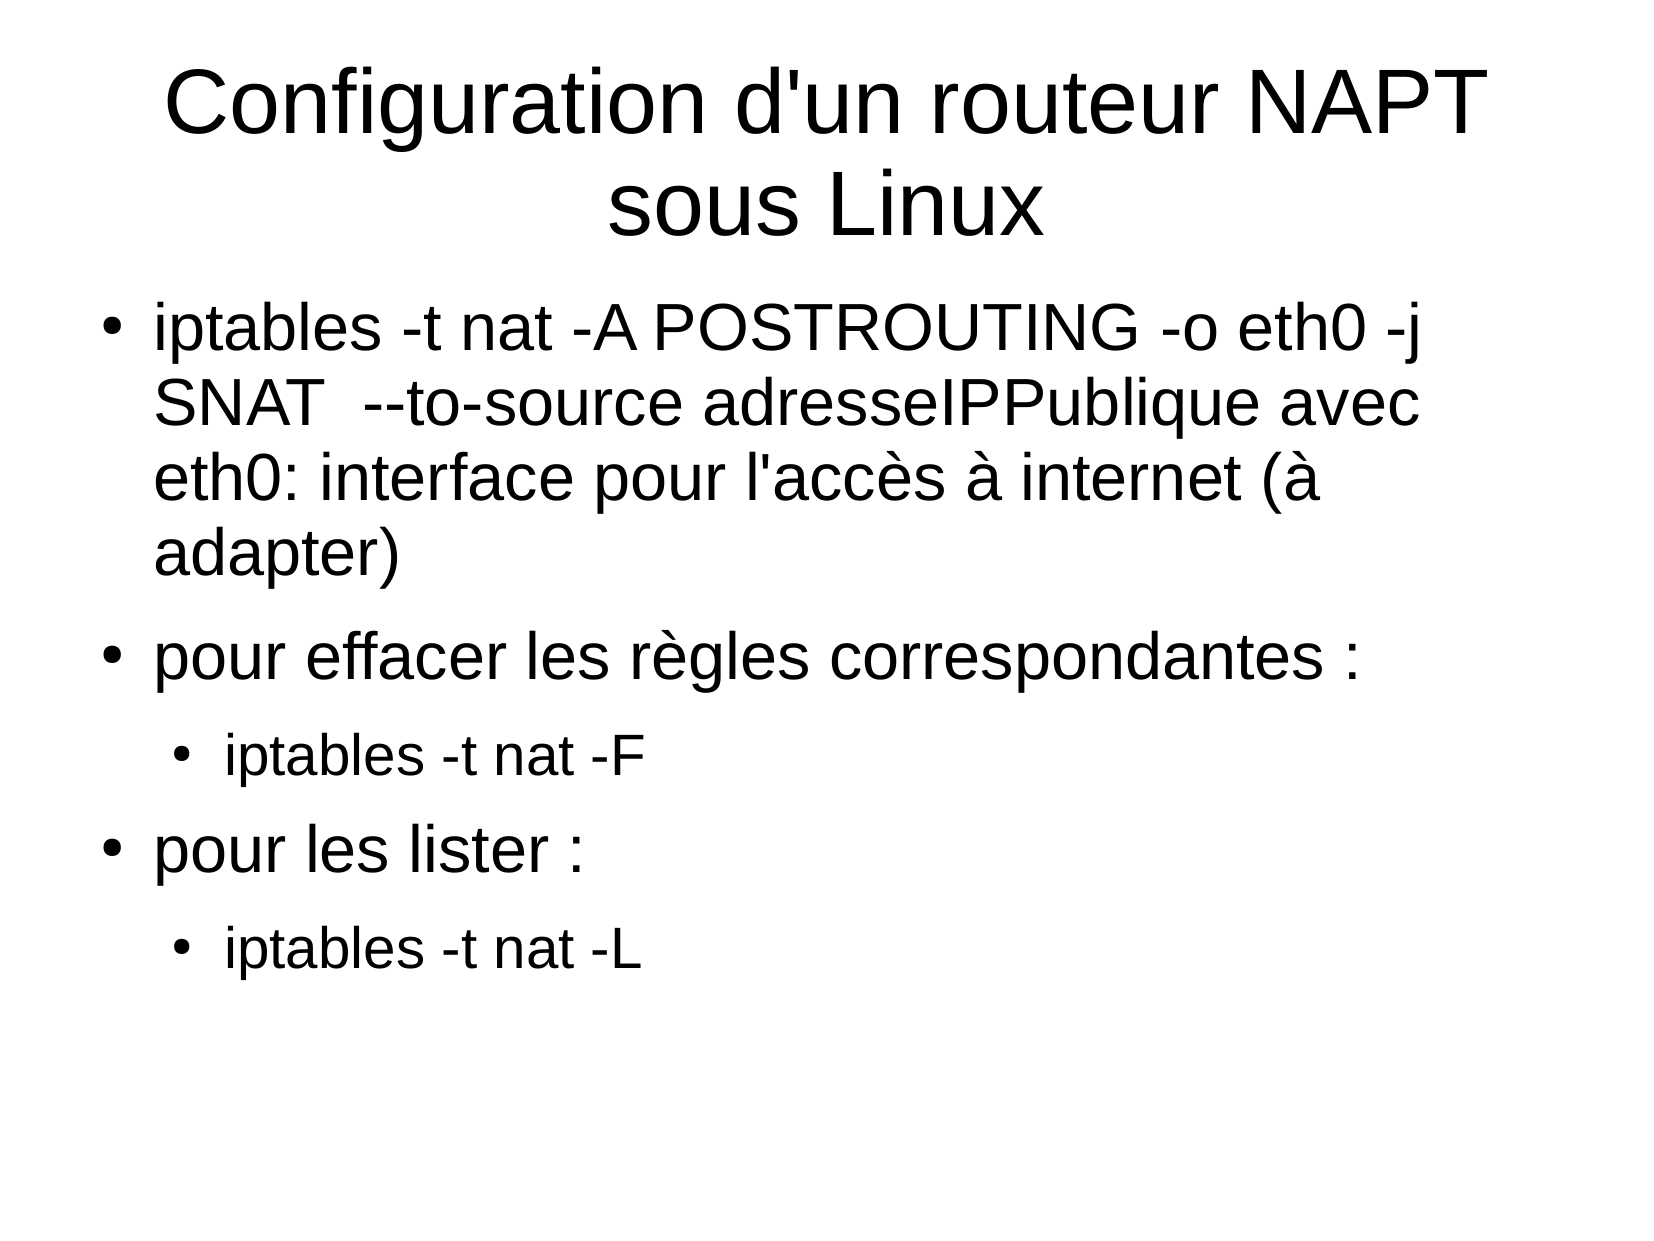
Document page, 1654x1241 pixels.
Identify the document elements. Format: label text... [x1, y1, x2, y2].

list iptables -t nat -A POSTROUTING -o eth0 -j SNAT --to-source adresseIPPublique avec eth0: interface pour l'accès à internet (à adapter) pour effacer les règles correspondantes : iptables -t nat -F pour les lister : iptables -t nat -L [82, 290, 1571, 1109]
title Configuration d'un routeur NAPT sous Linux [82, 49, 1571, 257]
